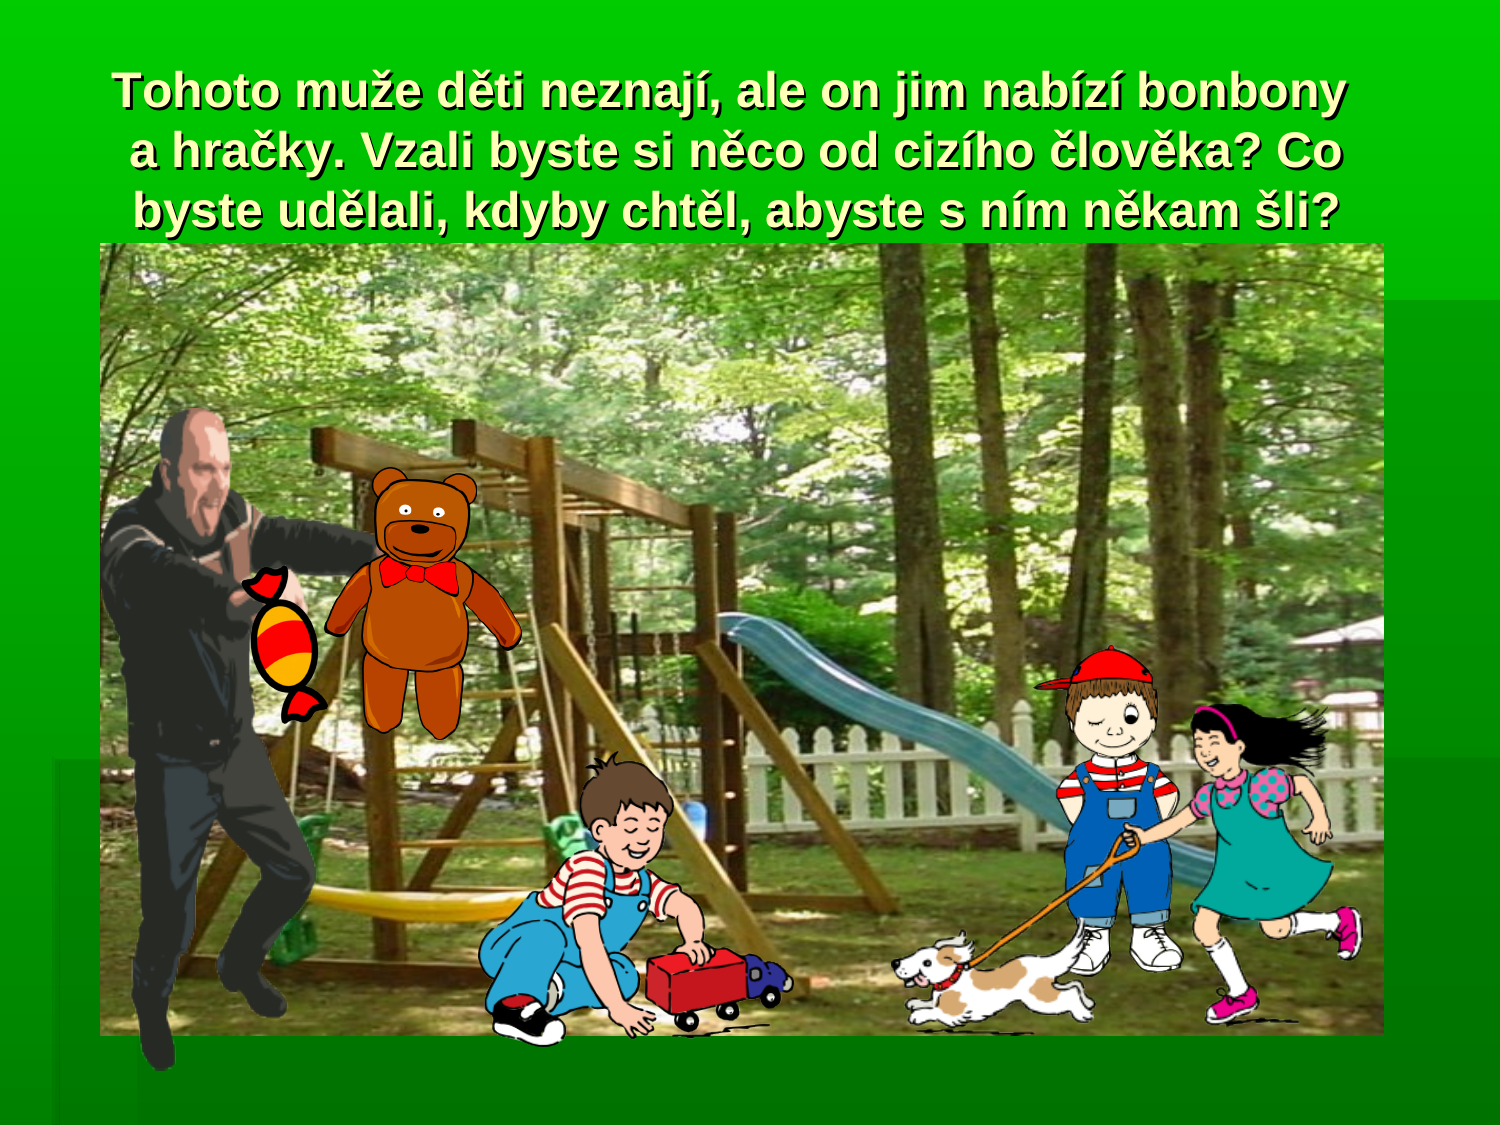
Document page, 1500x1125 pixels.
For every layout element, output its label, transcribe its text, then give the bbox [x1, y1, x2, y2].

picture [100, 256, 1384, 1071]
title Tohoto muže děti neznají, ale on jim nabízí bonbony a hračky. Vzali byste si něco od cizího člověka? Co byste udělali, kdyby chtěl, abyste s ním někam šli? [75, 40, 1400, 256]
